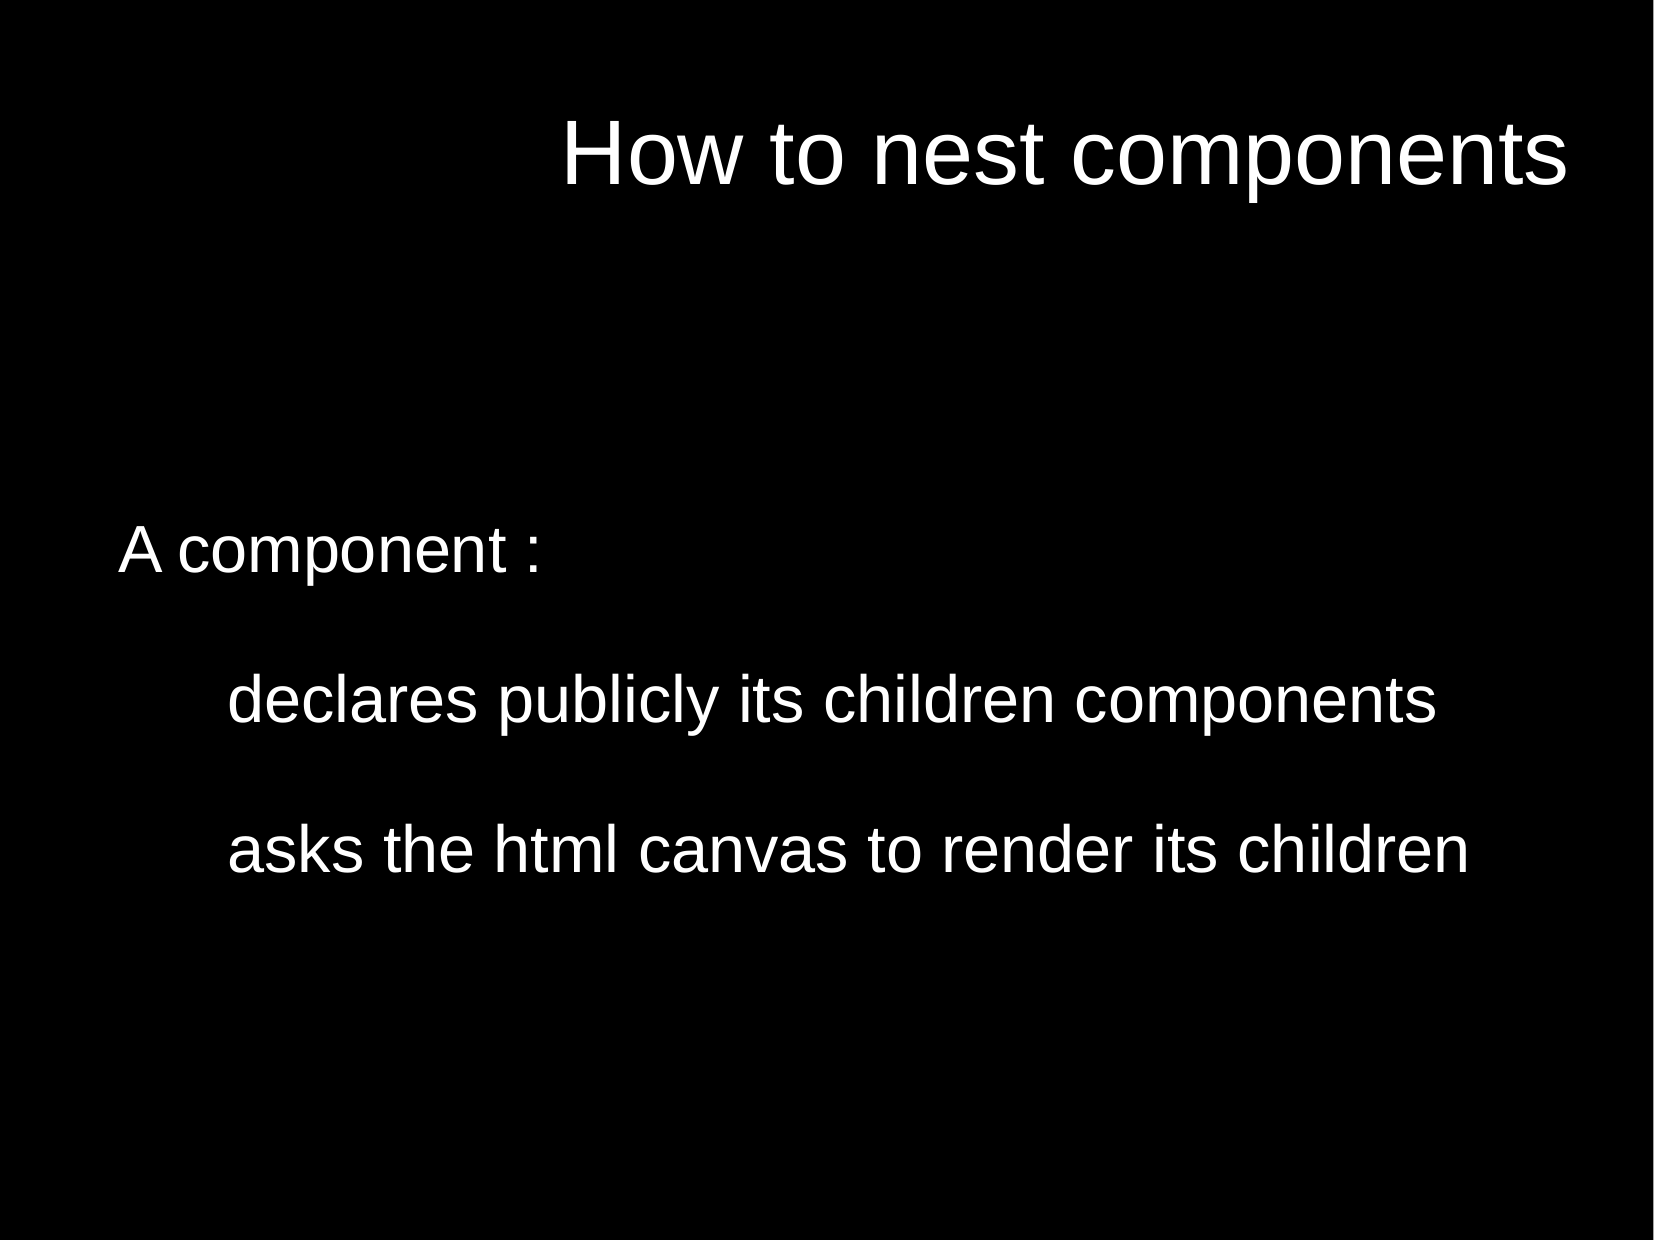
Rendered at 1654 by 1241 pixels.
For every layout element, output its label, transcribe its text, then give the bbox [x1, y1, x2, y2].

title How to nest components [82, 49, 1571, 257]
subtitle A component : declares publicly its children components asks the html canvas to render its children [82, 297, 1571, 1102]
